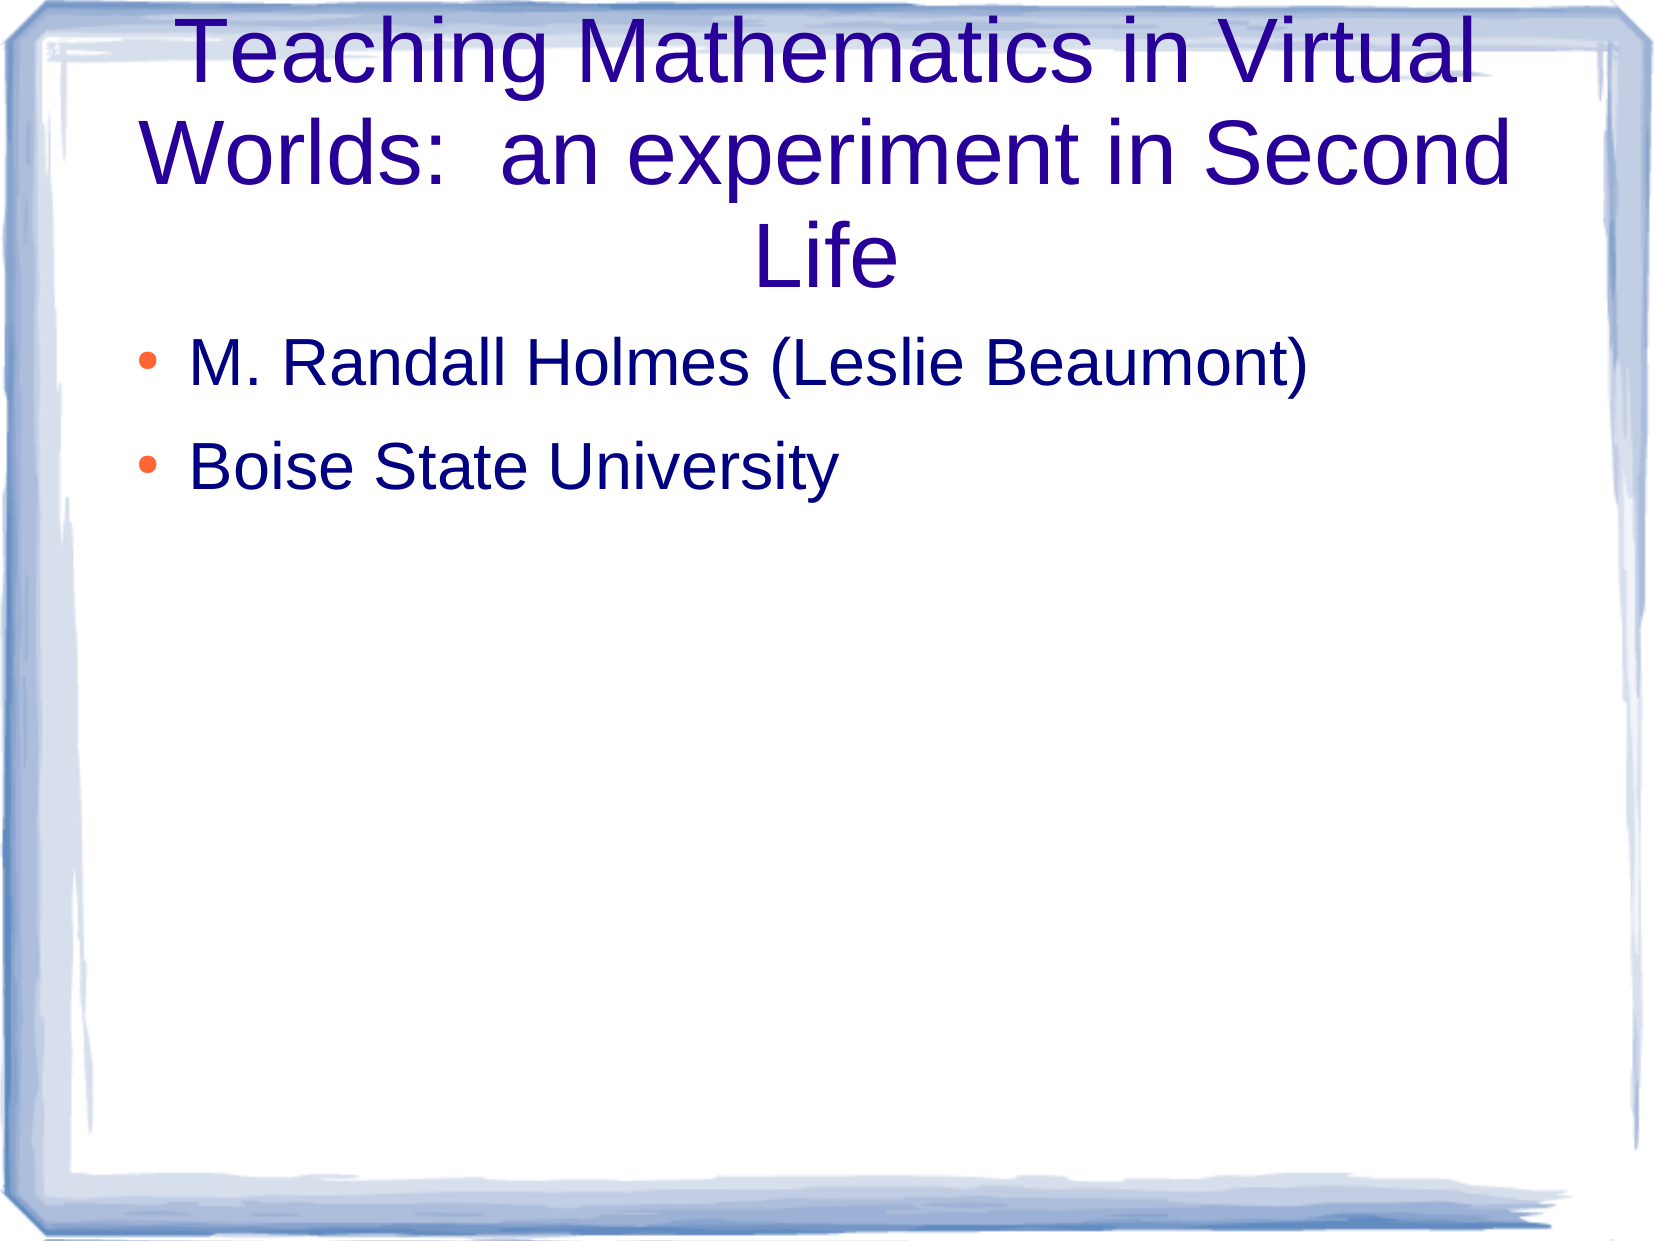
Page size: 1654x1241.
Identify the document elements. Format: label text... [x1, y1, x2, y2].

picture [0, 0, 1654, 1241]
title Teaching Mathematics in Virtual Worlds: an experiment in Second Life [82, 0, 1571, 307]
list M. Randall Holmes (Leslie Beaumont) Boise State University [118, 324, 1571, 1004]
